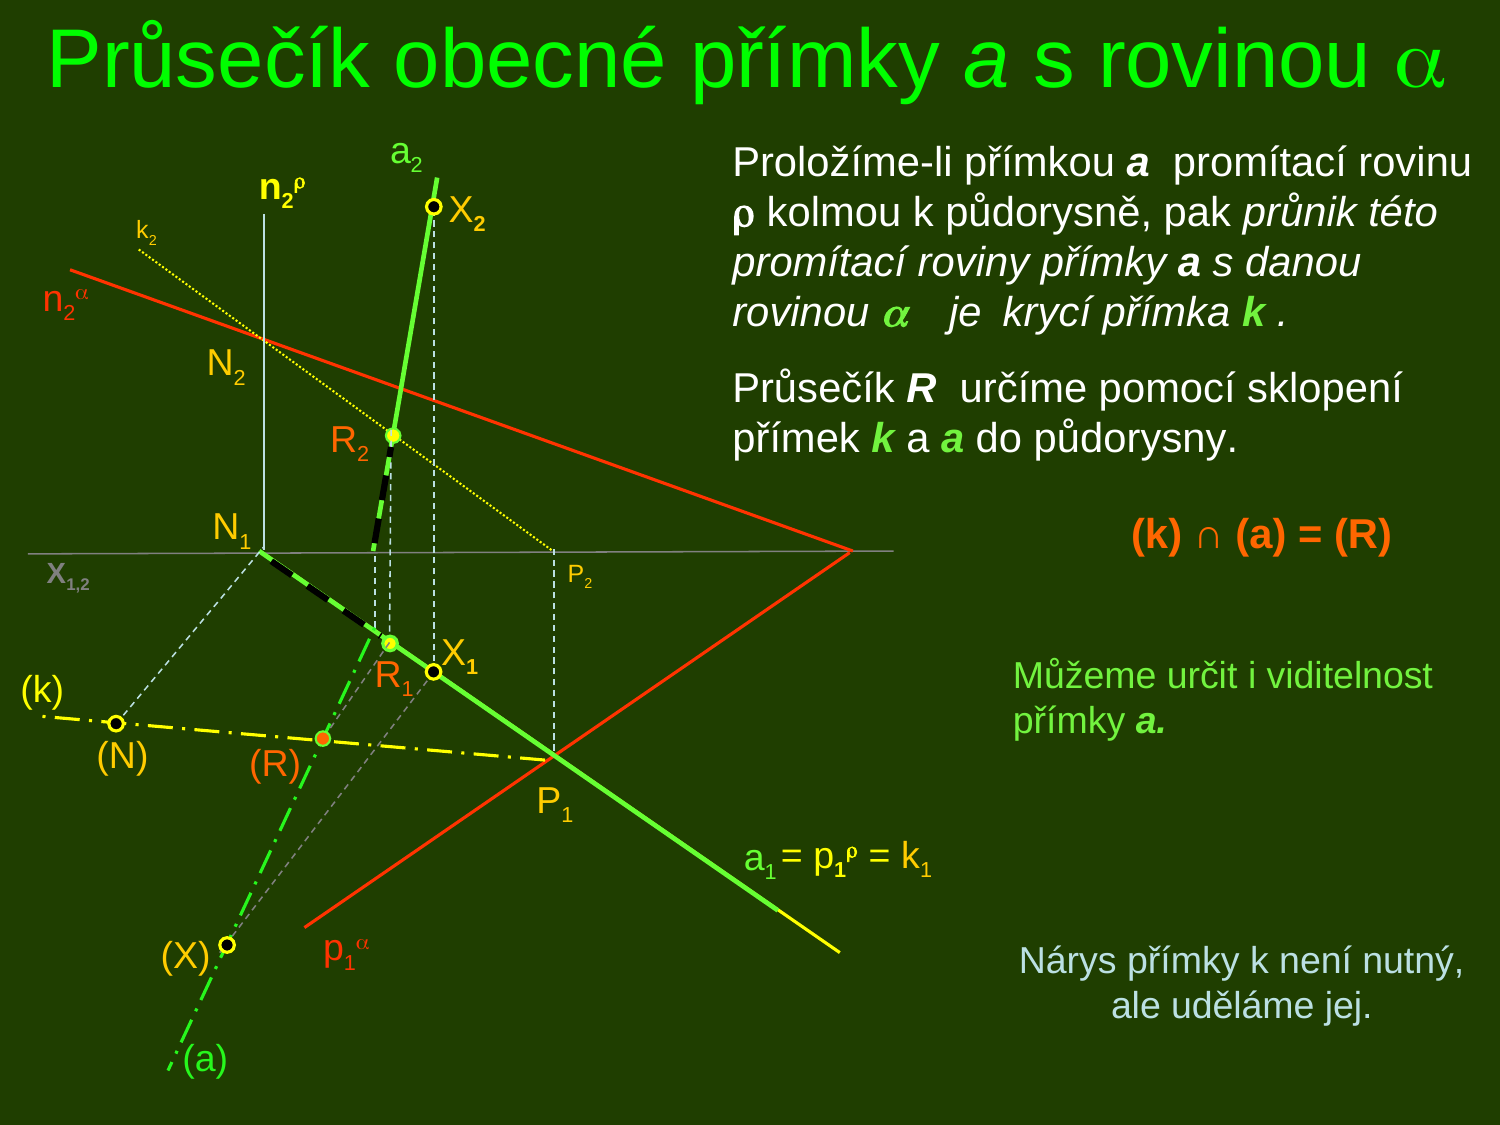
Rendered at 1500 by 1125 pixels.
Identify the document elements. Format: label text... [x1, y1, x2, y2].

text_box a1 [729, 824, 798, 892]
text_box [108, 716, 124, 723]
text_box (N) [81, 723, 176, 785]
text_box [426, 199, 442, 215]
text_box [426, 664, 441, 680]
text_box (k) ∩ (a) = (R) [1116, 499, 1408, 565]
text_box R1 [359, 642, 445, 710]
text_box (k) [5, 657, 117, 718]
text_box n2 [27, 265, 119, 333]
text_box [394, 428, 401, 443]
text_box N2 [265, 330, 274, 398]
text_box X1 [426, 620, 521, 687]
text_box Nárys přímky k není nutný, ale uděláme jej. [998, 928, 1486, 1035]
text_box = p1 = k1 [766, 823, 981, 891]
text_box N2 [191, 330, 263, 398]
text_box p1 [308, 915, 412, 983]
text_box [319, 731, 331, 746]
text_box X2 [433, 177, 528, 244]
text_box a2 [375, 118, 449, 185]
text_box X1,2 [20, 546, 117, 602]
title Průsečík obecné přímky a s rovinou  [27, 0, 1467, 114]
text_box (R) [234, 730, 319, 792]
text_box k2 [121, 206, 205, 256]
text_box P2 [552, 549, 627, 599]
text_box N1 [197, 494, 292, 562]
text_box R2 [315, 407, 394, 474]
text_box (X) [145, 922, 240, 984]
text_box P1 [521, 768, 599, 835]
text_box (a) [167, 1026, 244, 1087]
text_box n2 [243, 154, 321, 221]
text_box R1 [359, 642, 365, 655]
text_box Proložíme-li přímkou a promítací rovinu  kolmou k půdorysně, pak průnik této promítací roviny přímky a s danou rovinou jekrycí přímka k . Průsečík R určíme pomocí sklopení přímek k a a do půdorysny. [717, 126, 1495, 469]
text_box Můžeme určit i viditelnost přímky a. [998, 643, 1459, 750]
text_box [383, 636, 397, 642]
